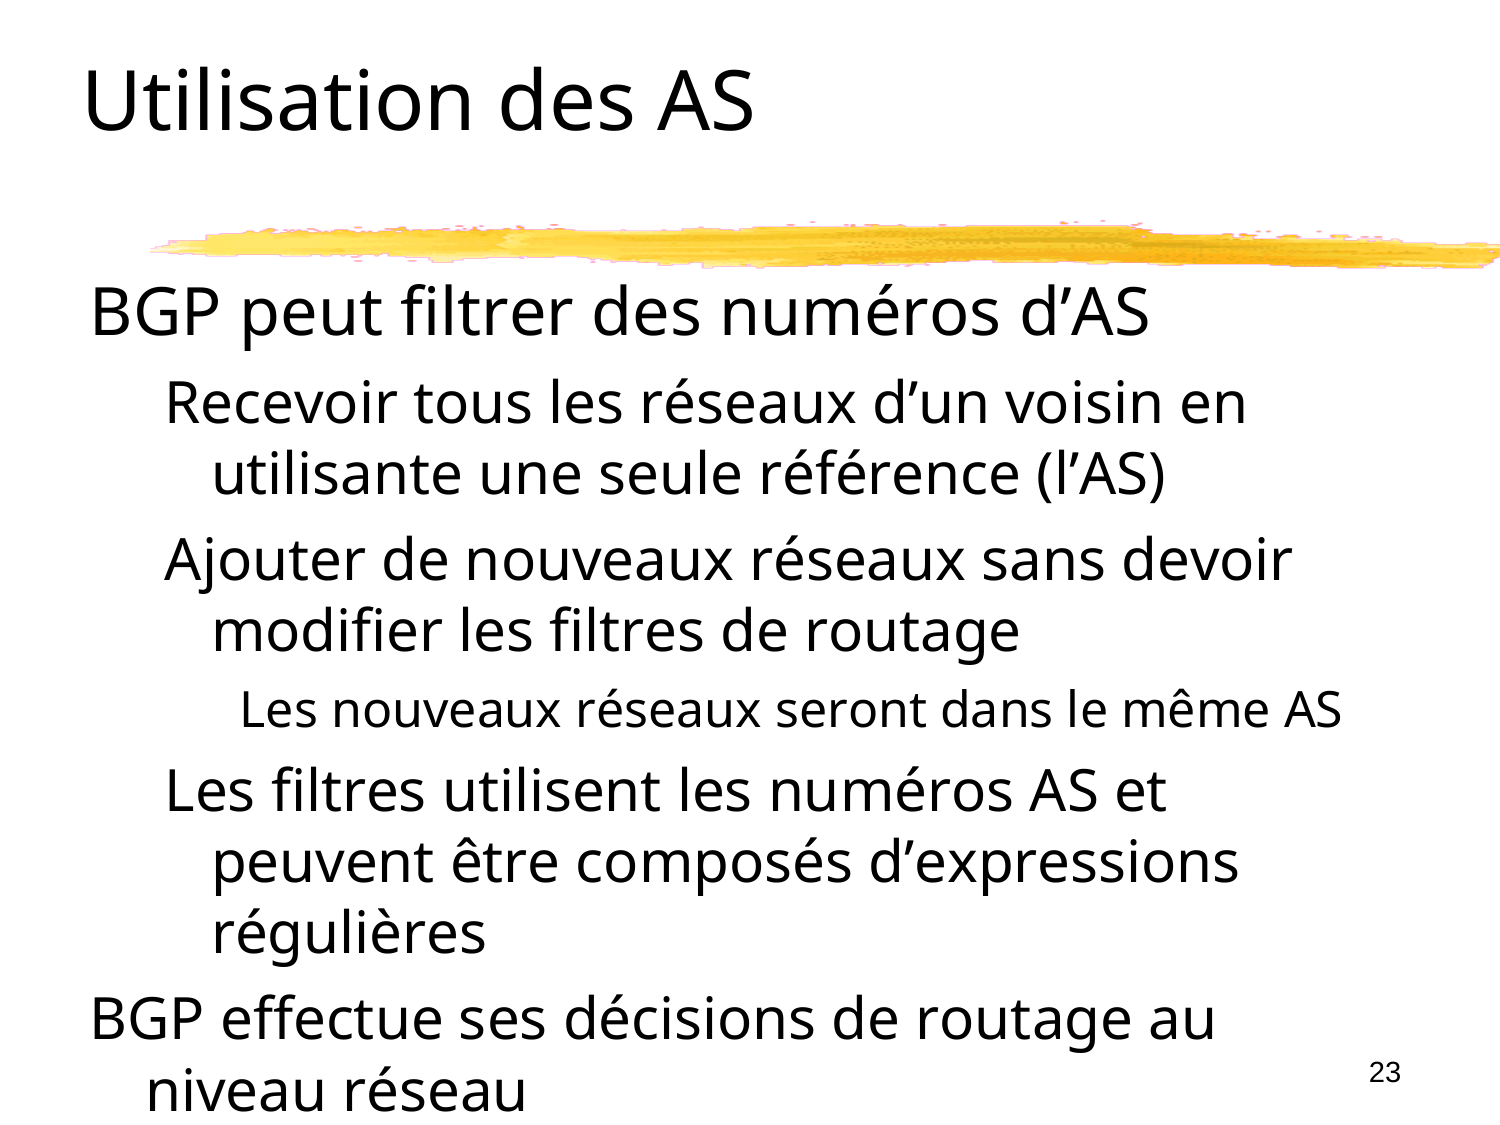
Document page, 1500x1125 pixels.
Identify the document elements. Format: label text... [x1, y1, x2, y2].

picture [150, 215, 1500, 279]
list BGP peut filtrer des numéros d’AS Recevoir tous les réseaux d’un voisin en utilisante une seule référence (l’AS) Ajouter de nouveaux réseaux sans devoir modifier les filtres de routage Les nouveaux réseaux seront dans le même AS Les filtres utilisent les numéros AS et peuvent être composés d’expressions régulières BGP effectue ses décisions de routage au niveau réseau [74, 262, 1417, 1096]
title Utilisation des AS [66, 30, 1342, 163]
